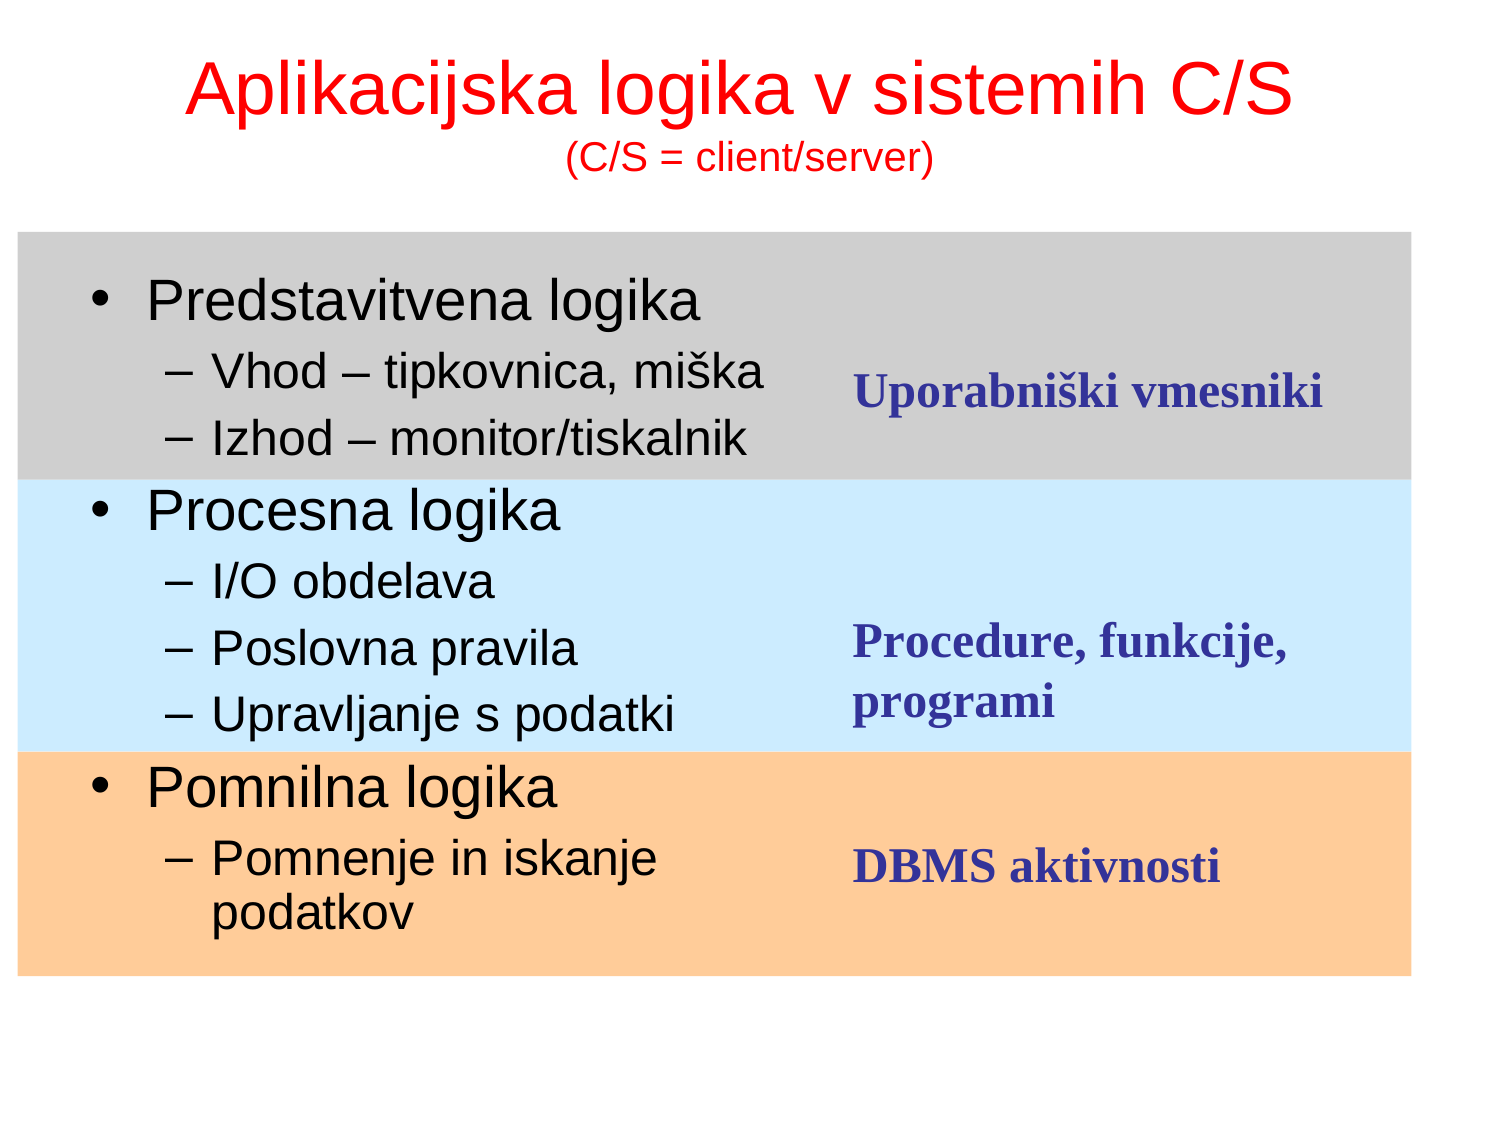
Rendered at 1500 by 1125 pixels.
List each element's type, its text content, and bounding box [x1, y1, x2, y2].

text_box Procedure, funkcije, programi [837, 599, 1303, 736]
text_box DBMS aktivnosti [837, 824, 1236, 901]
text_box Uporabniški vmesniki [837, 349, 1339, 426]
list Predstavitvena logika Vhod – tipkovnica, miška Izhod – monitor/tiskalnik Procesna logika I/O obdelava Poslovna pravila Upravljanje s podatki Pomnilna logika Pomnenje in iskanje podatkov [75, 262, 790, 1006]
title Aplikacijska logika v sistemih C/S (C/S = client/server) [75, 32, 1426, 188]
text_box [17, 231, 1412, 977]
